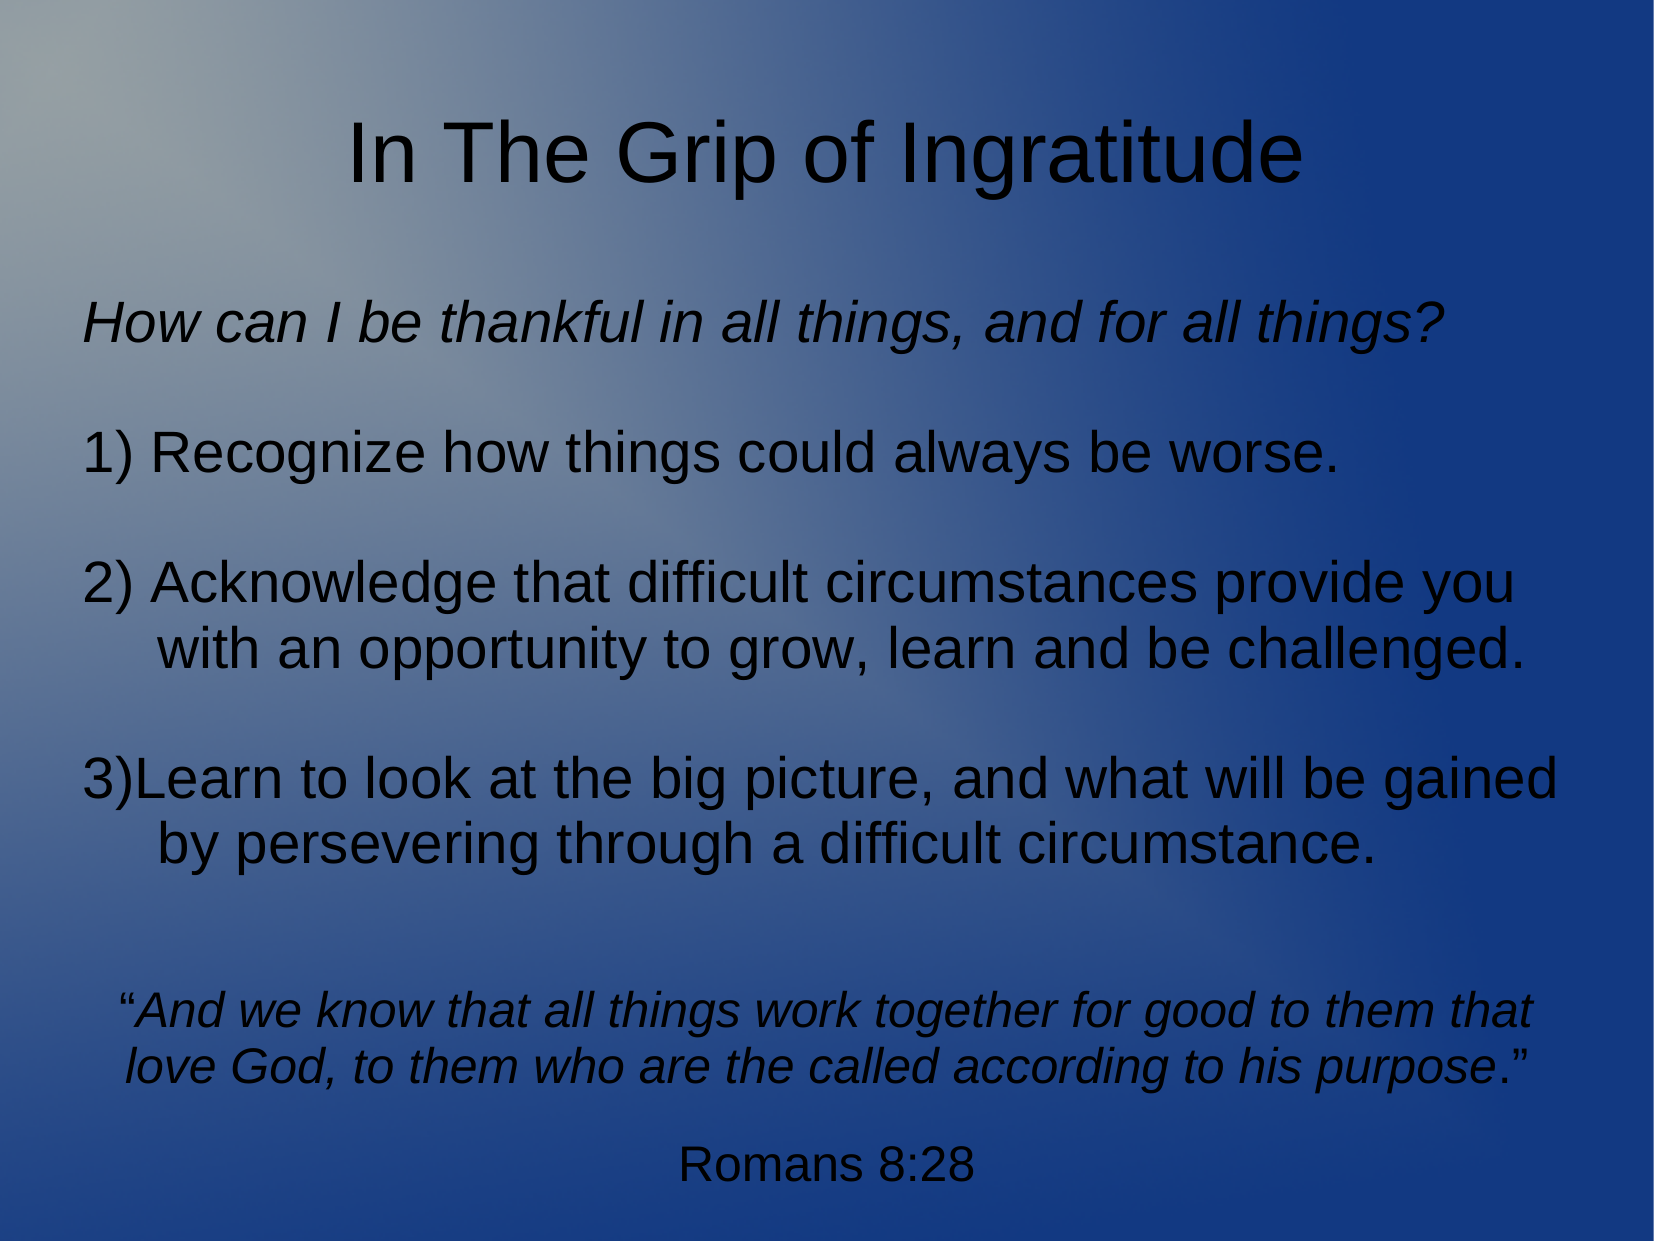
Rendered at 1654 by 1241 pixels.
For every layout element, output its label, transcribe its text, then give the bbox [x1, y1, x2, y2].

subtitle How can I be thankful in all things, and for all things? 1) Recognize how things could always be worse. 2) Acknowledge that difficult circumstances provide you with an opportunity to grow, learn and be challenged. 3)Learn to look at the big picture, and what will be gained by persevering through a difficult circumstance. “And we know that all things work together for good to them that love God, to them who are the called according to his purpose.” Romans 8:28 [82, 290, 1571, 1241]
title In The Grip of Ingratitude [82, 49, 1571, 257]
picture [0, 0, 1654, 1241]
